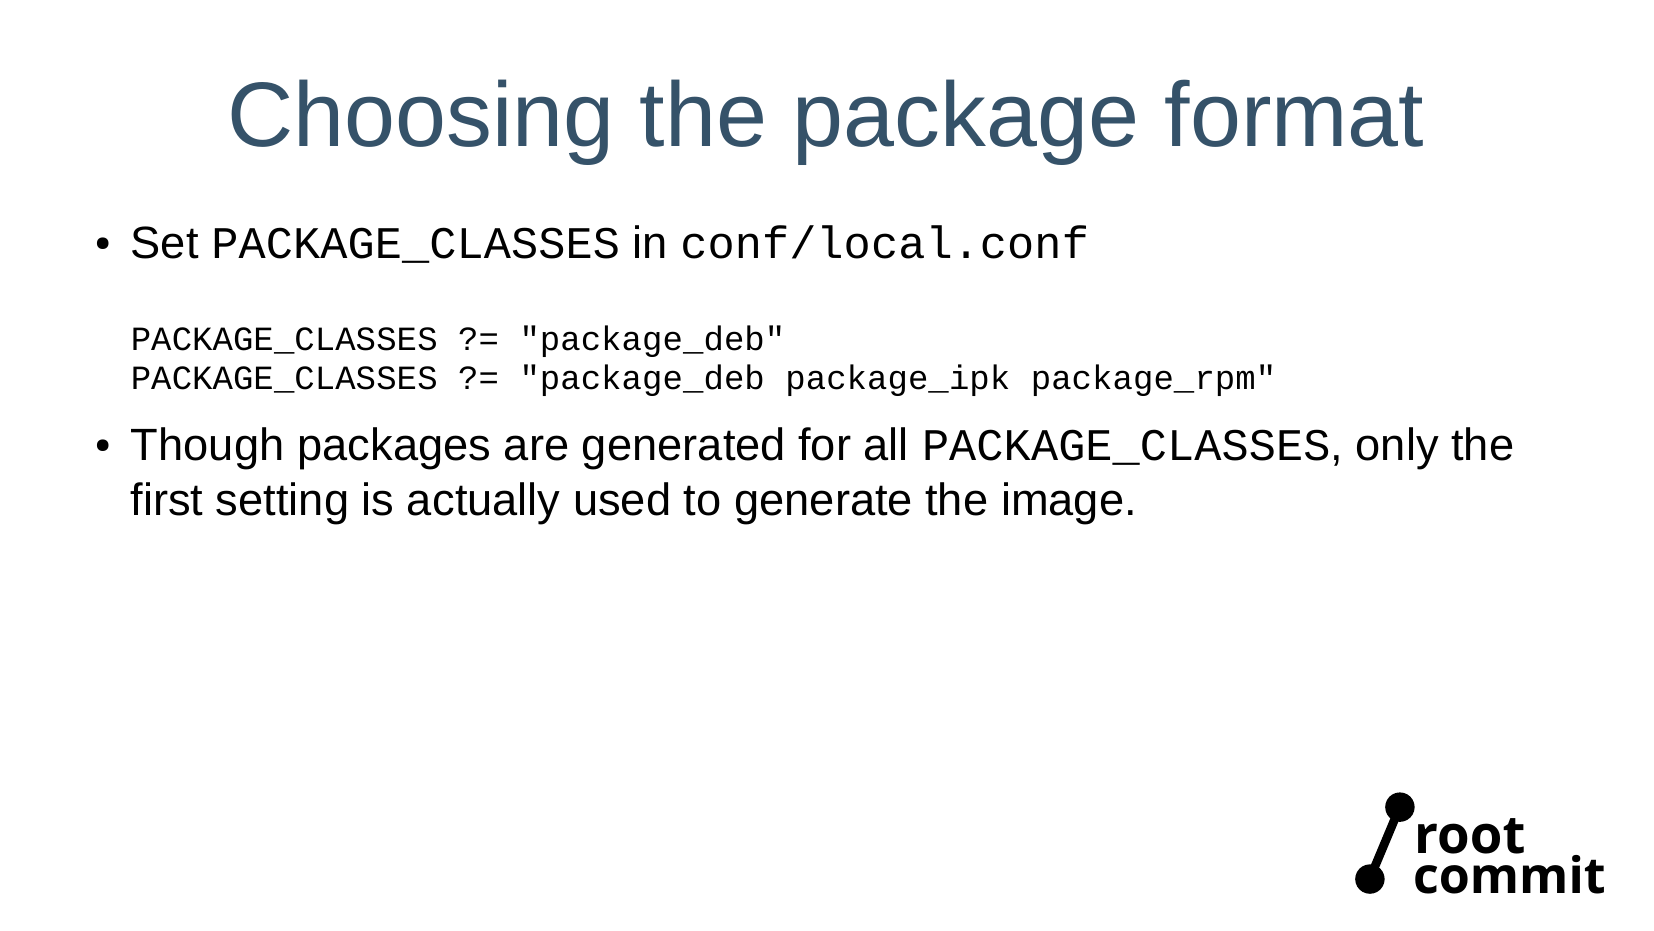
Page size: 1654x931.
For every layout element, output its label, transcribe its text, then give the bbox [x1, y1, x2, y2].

title Choosing the package format [82, 37, 1571, 193]
list Set PACKAGE_CLASSES in conf/local.conf PACKAGE_CLASSES ?= "package_deb" PACKAGE_CLASSES ?= "package_deb package_ipk package_rpm" Though packages are generated for all PACKAGE_CLASSES, only the first setting is actually used to generate the image. [82, 217, 1571, 526]
